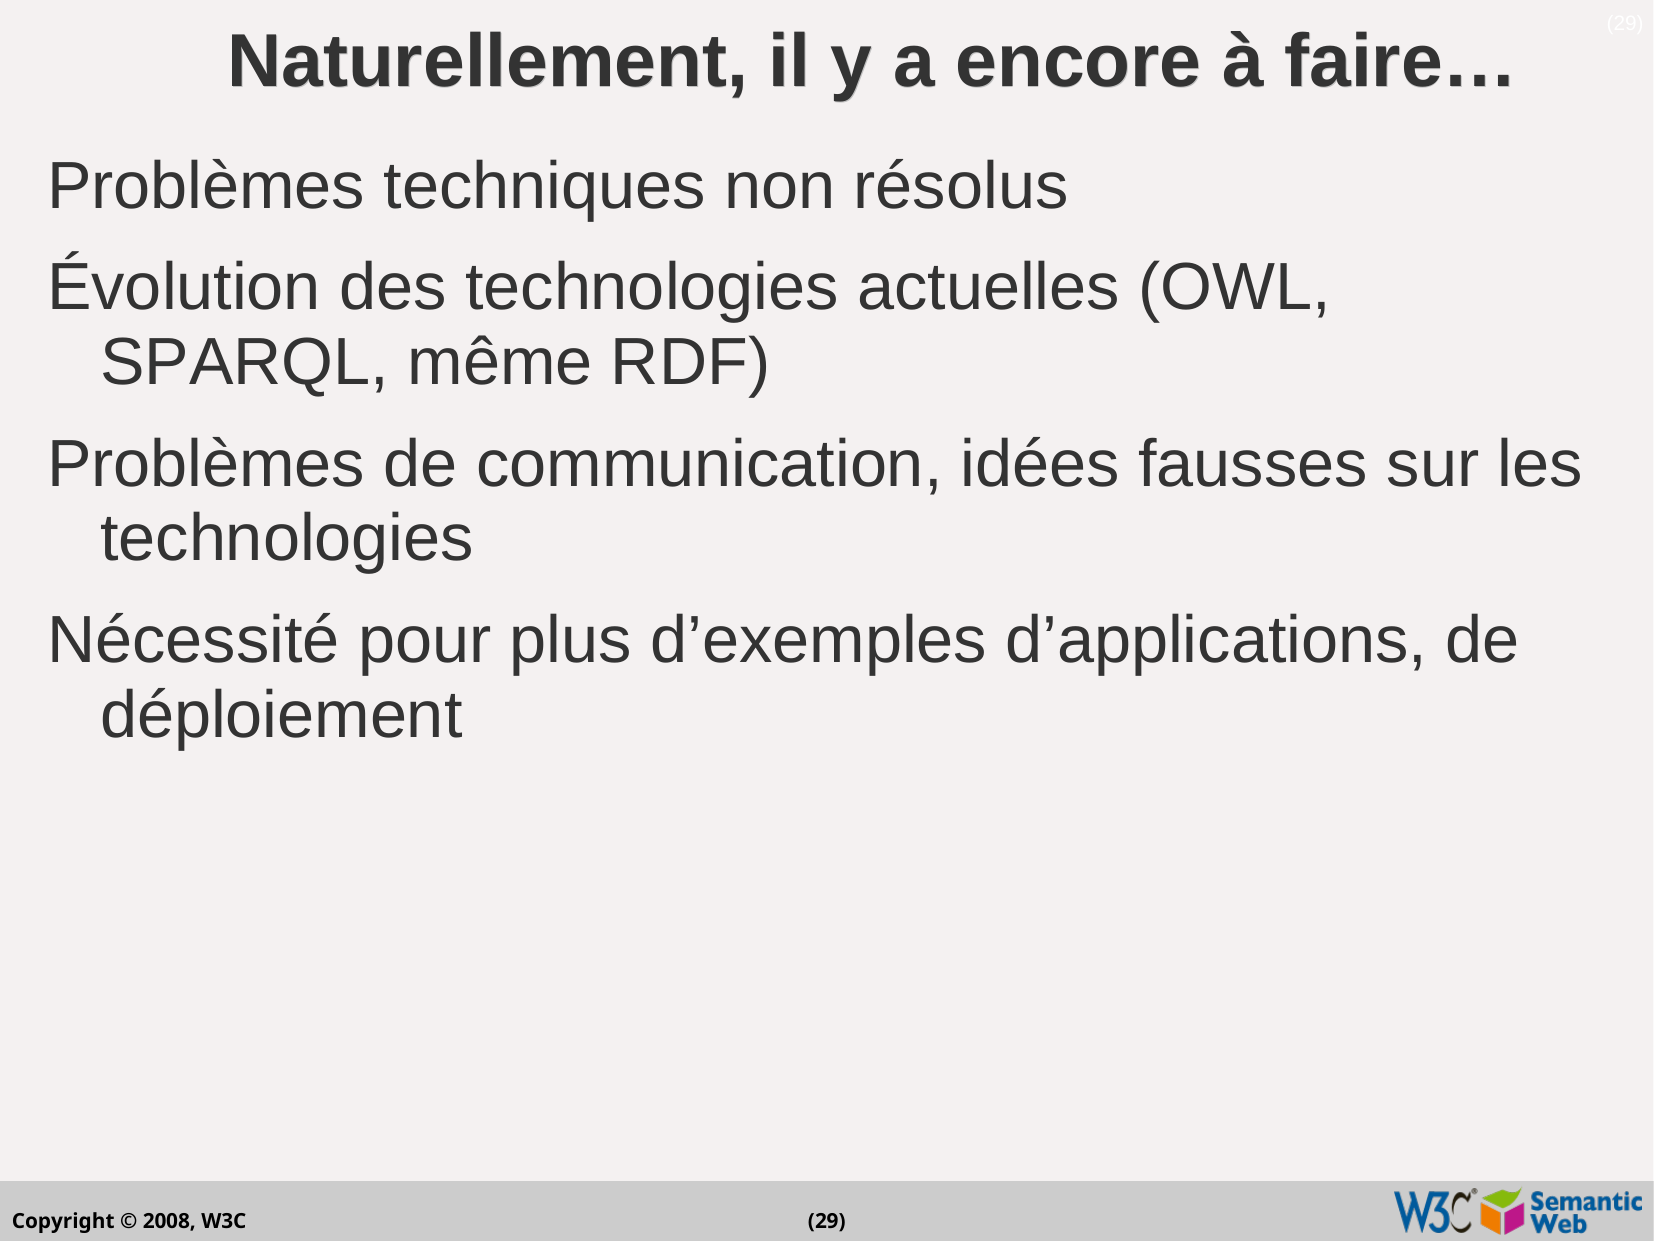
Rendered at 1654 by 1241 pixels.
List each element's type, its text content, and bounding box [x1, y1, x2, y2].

picture [1394, 1185, 1642, 1235]
list Problèmes techniques non résolus Évolution des technologies actuelles (OWL, SPARQL, même RDF) Problèmes de communication, idées fausses sur les technologies Nécessité pour plus d’exemples d’applications, de déploiement [29, 147, 1624, 1134]
title Naturellement, il y a encore à faire… [93, 7, 1654, 111]
